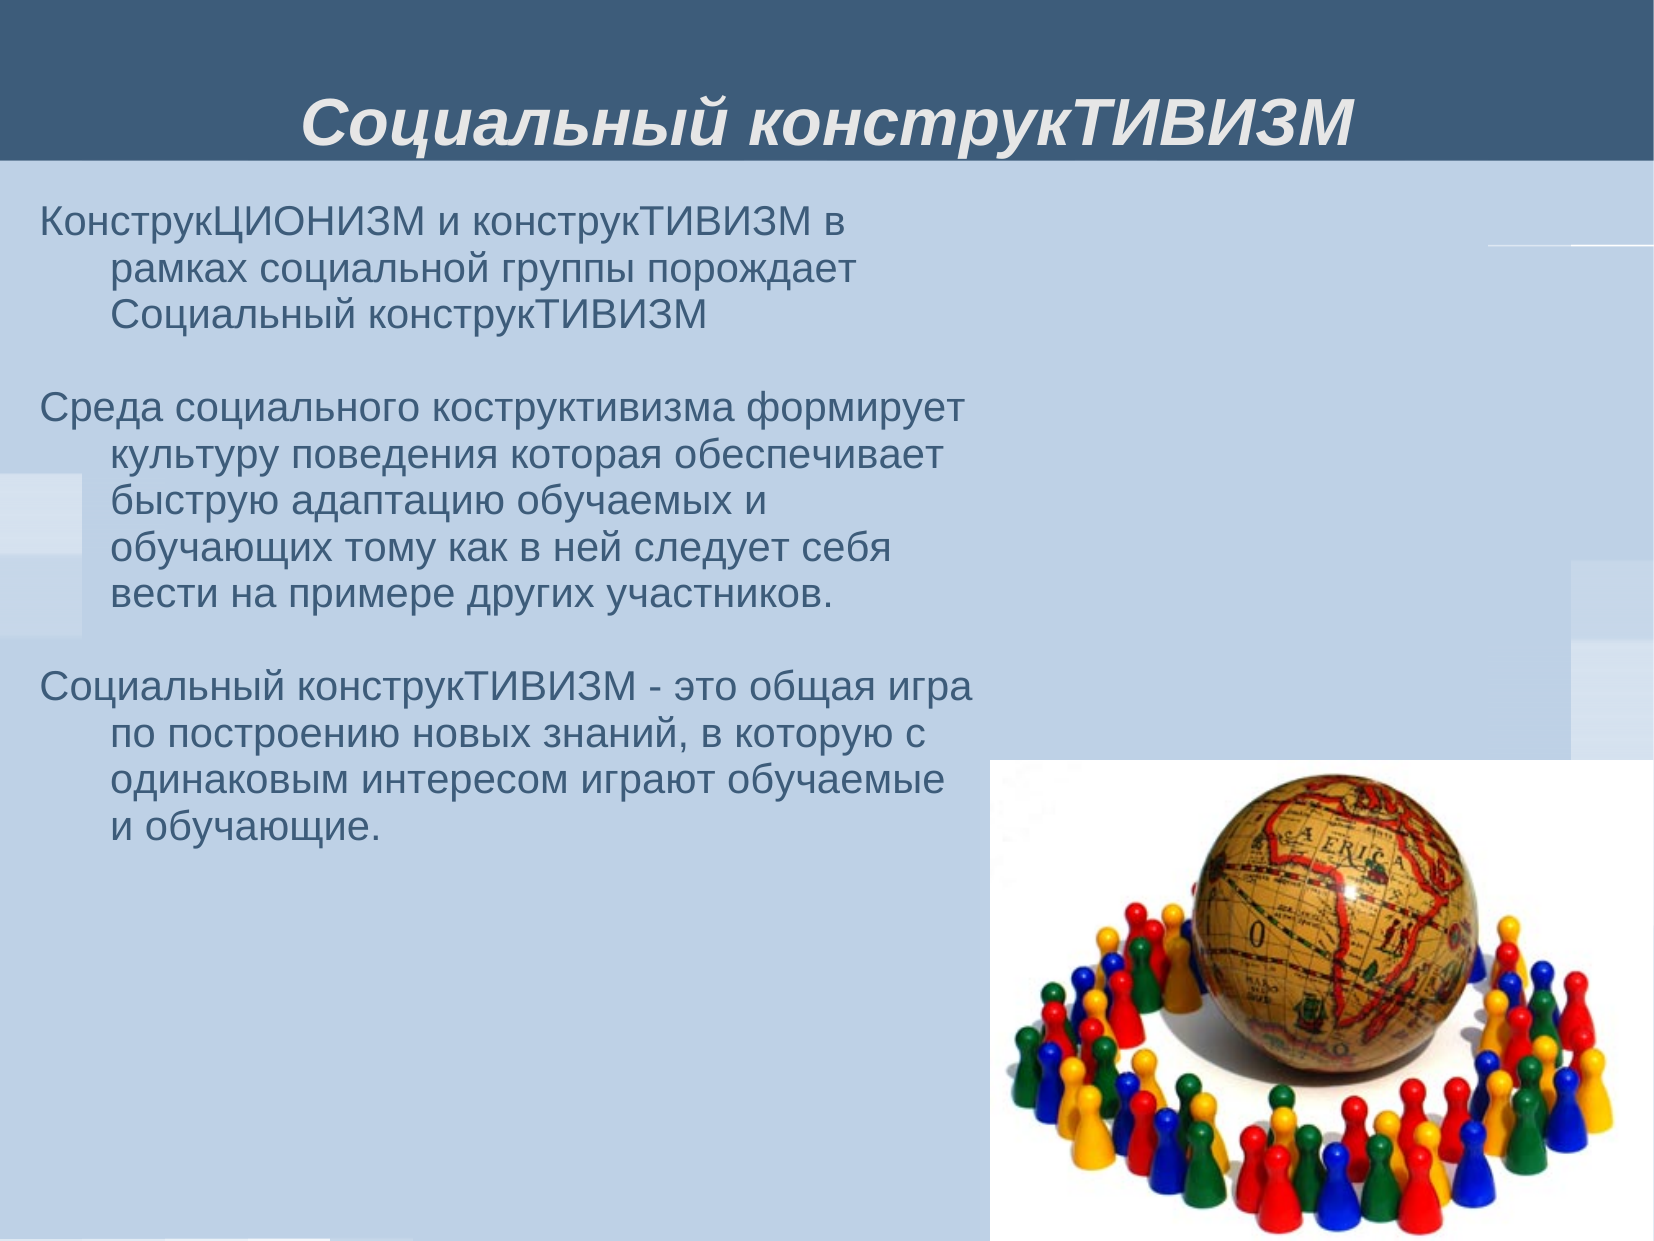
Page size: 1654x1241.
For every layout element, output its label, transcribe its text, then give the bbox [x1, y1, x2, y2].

list КонструкЦИОНИЗМ и конструкТИВИЗМ в рамках социальной группы порождает Социальный конструкТИВИЗМ Среда социального коструктивизма формирует культуру поведения которая обеспечивает быструю адаптацию обучаемых и обучающих тому как в ней следует себя вести на примере других участников. Социальный конструкТИВИЗМ - это общая игра по построению новых знаний, в которую с одинаковым интересом играют обучаемые и обучающие. [27, 198, 980, 1241]
picture [0, 0, 1654, 1241]
title Социальный конструкТИВИЗМ [121, 19, 1534, 227]
